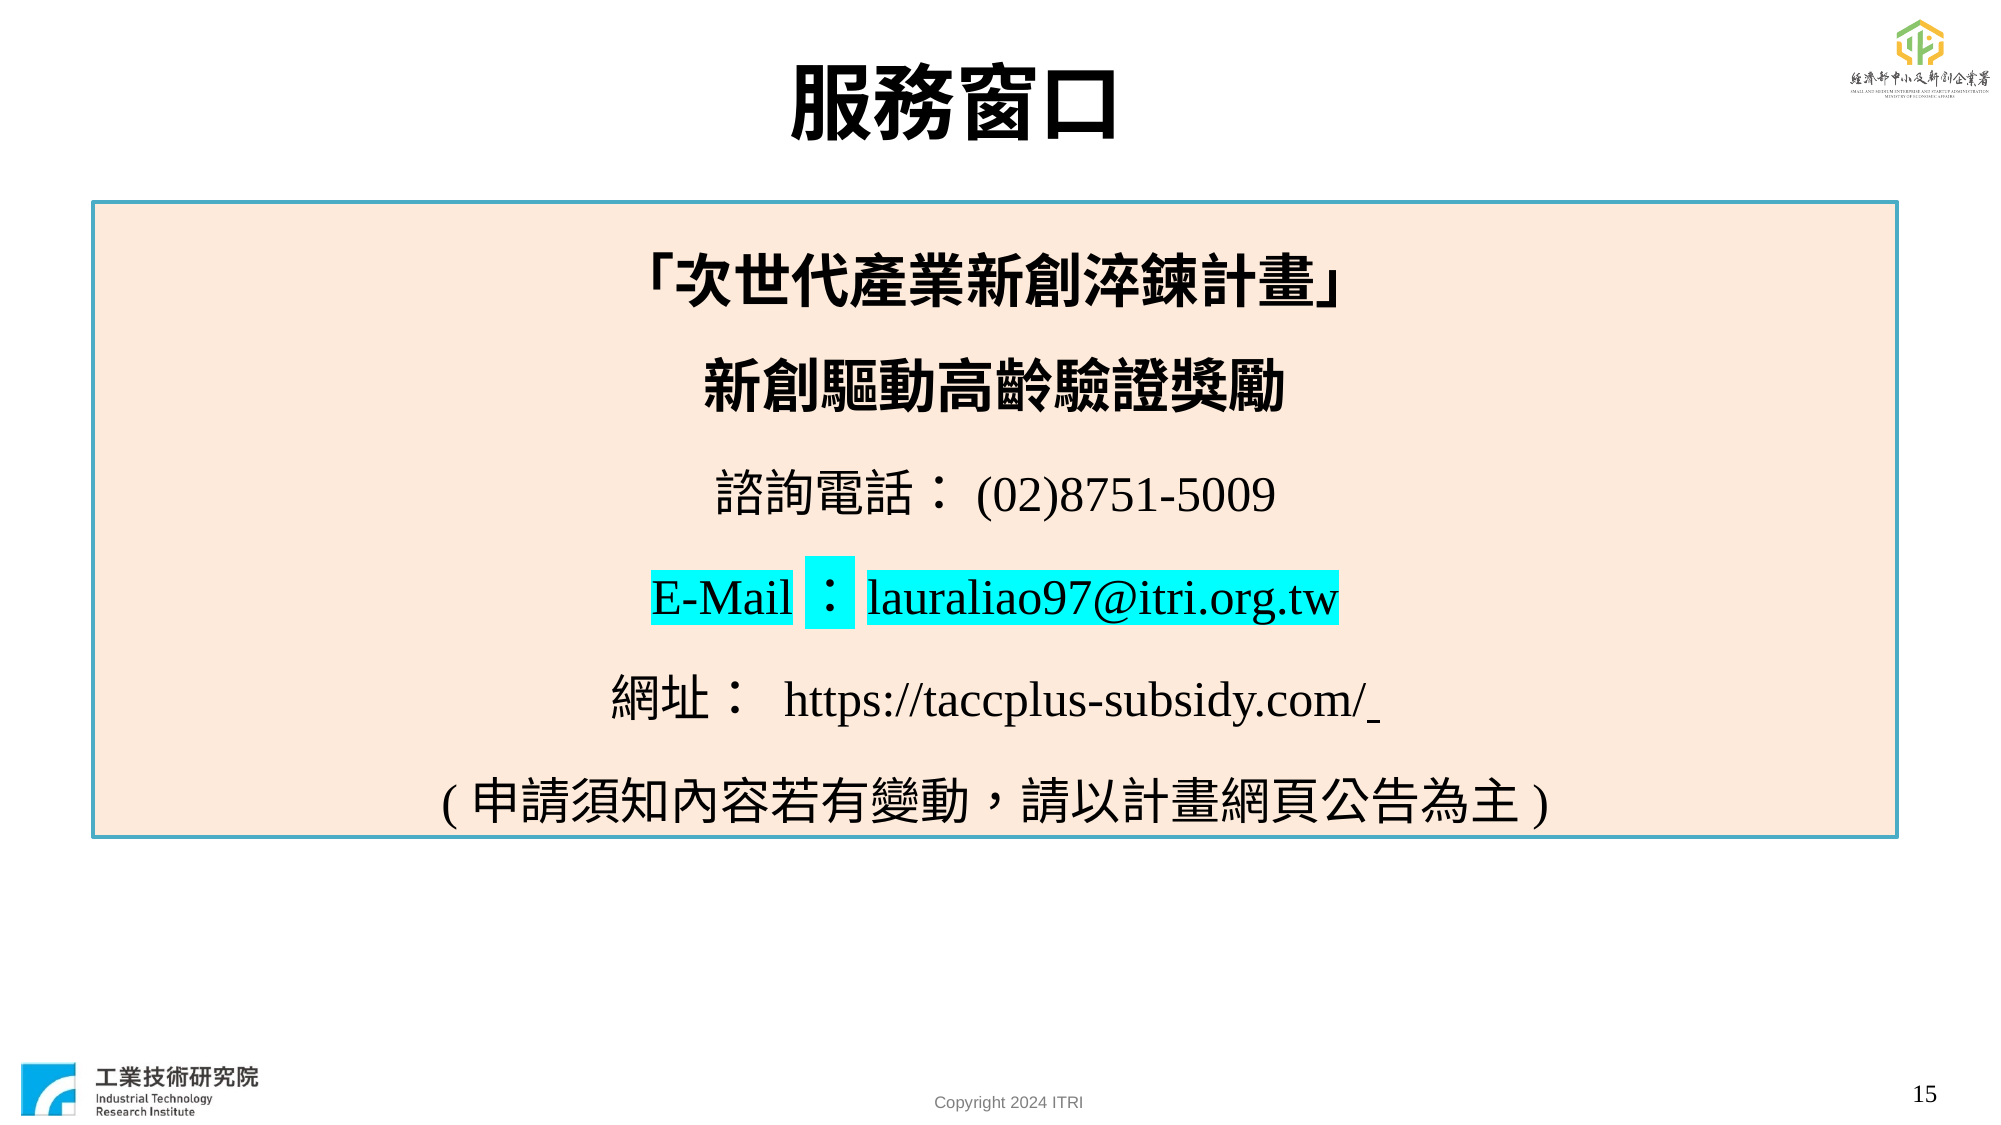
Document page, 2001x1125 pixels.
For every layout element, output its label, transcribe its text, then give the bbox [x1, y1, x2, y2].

text_box 15 [1897, 1070, 1983, 1121]
text_box 「次世代產業新創淬鍊計畫」 新創驅動高齡驗證獎勵 諮詢電話：(02)8751-5009 E-Mail：lauraliao97@itri.org.tw 網址： https://taccplus-subsidy.com/ (申請須知內容若有變動，請以計畫網頁公告為主) [93, 202, 1897, 837]
text_box 服務窗口 [271, 22, 1641, 127]
